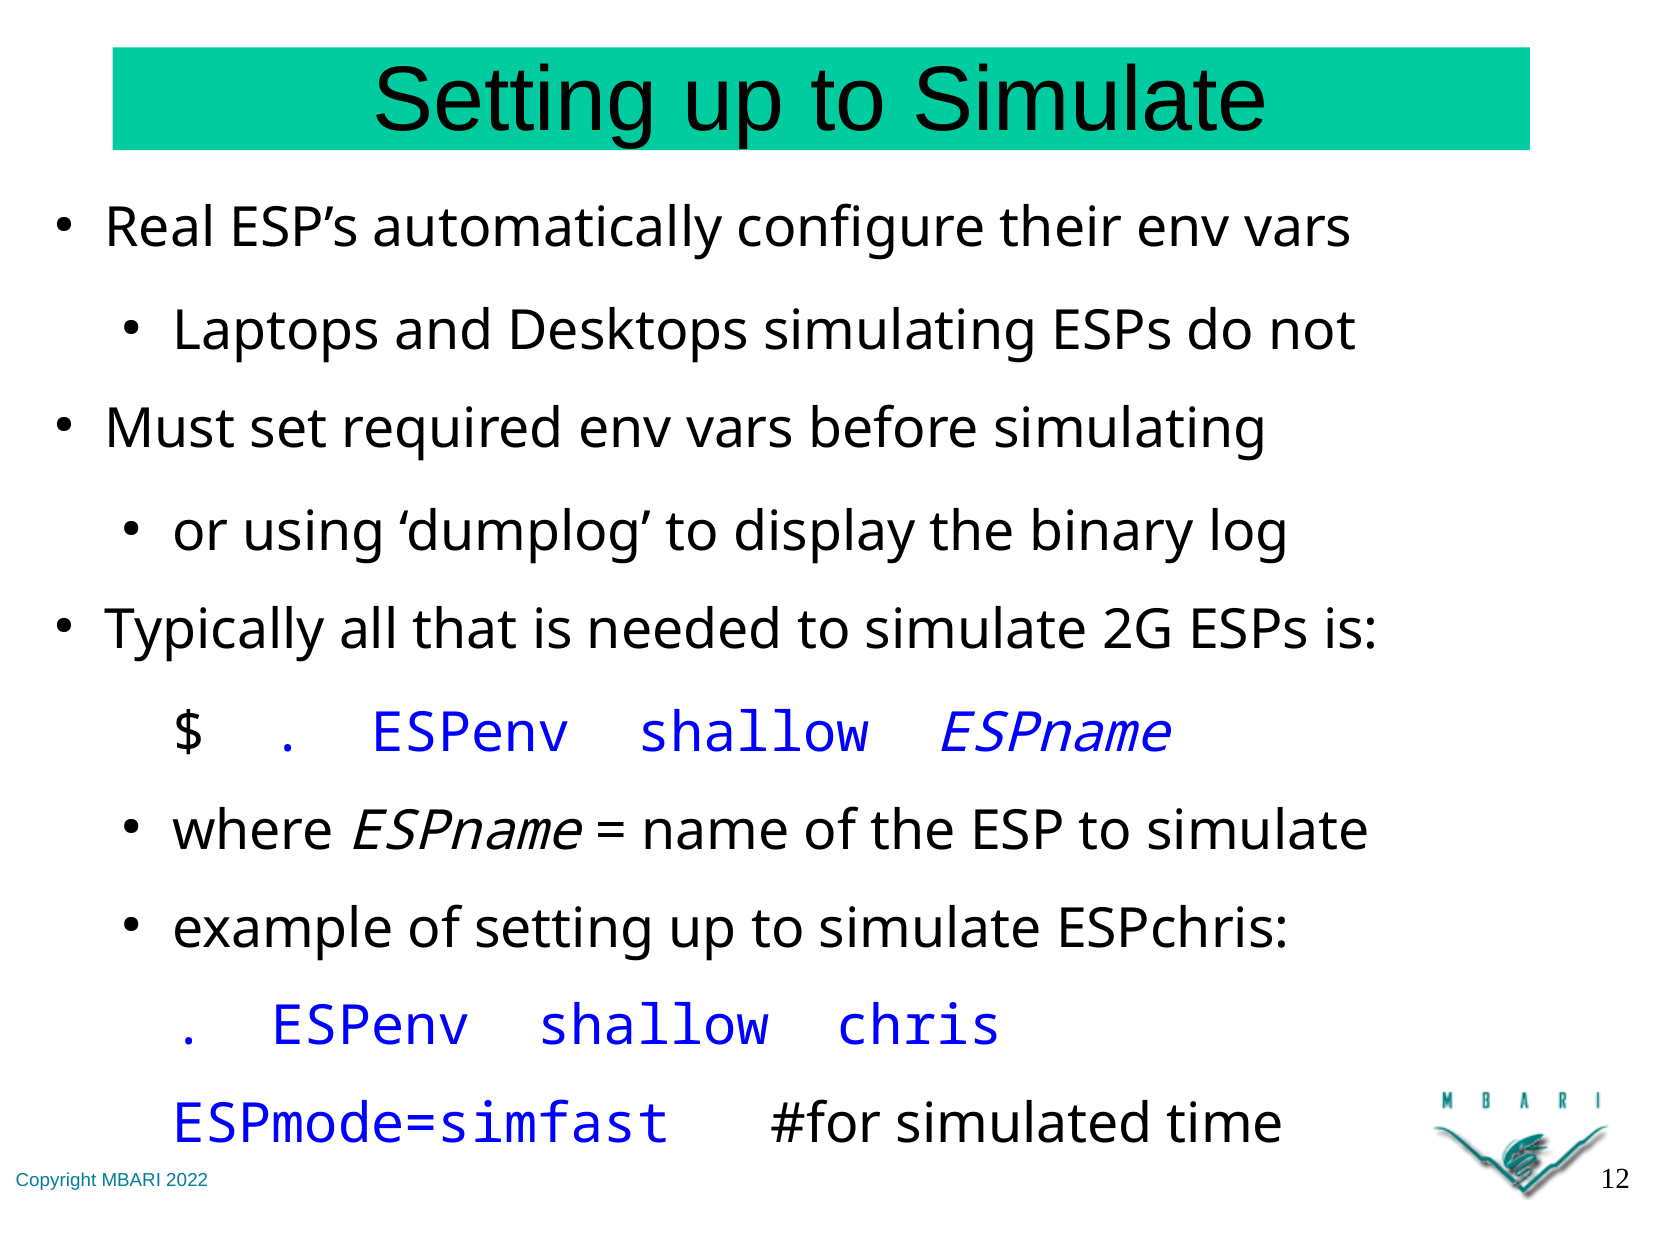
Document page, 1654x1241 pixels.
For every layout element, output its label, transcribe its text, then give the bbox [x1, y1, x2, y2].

picture [1426, 1163, 1613, 1200]
list Real ESP’s automatically configure their env vars Laptops and Desktops simulating ESPs do not Must set required env vars before simulating or using ‘dumplog’ to display the binary log Typically all that is needed to simulate 2G ESPs is: $ . ESPenv shallow ESPname where ESPname = name of the ESP to simulate example of setting up to simulate ESPchris: . ESPenv shallow chris ESPmode=simfast #for simulated time [37, 187, 1613, 1163]
title Setting up to Simulate [112, 47, 1530, 151]
